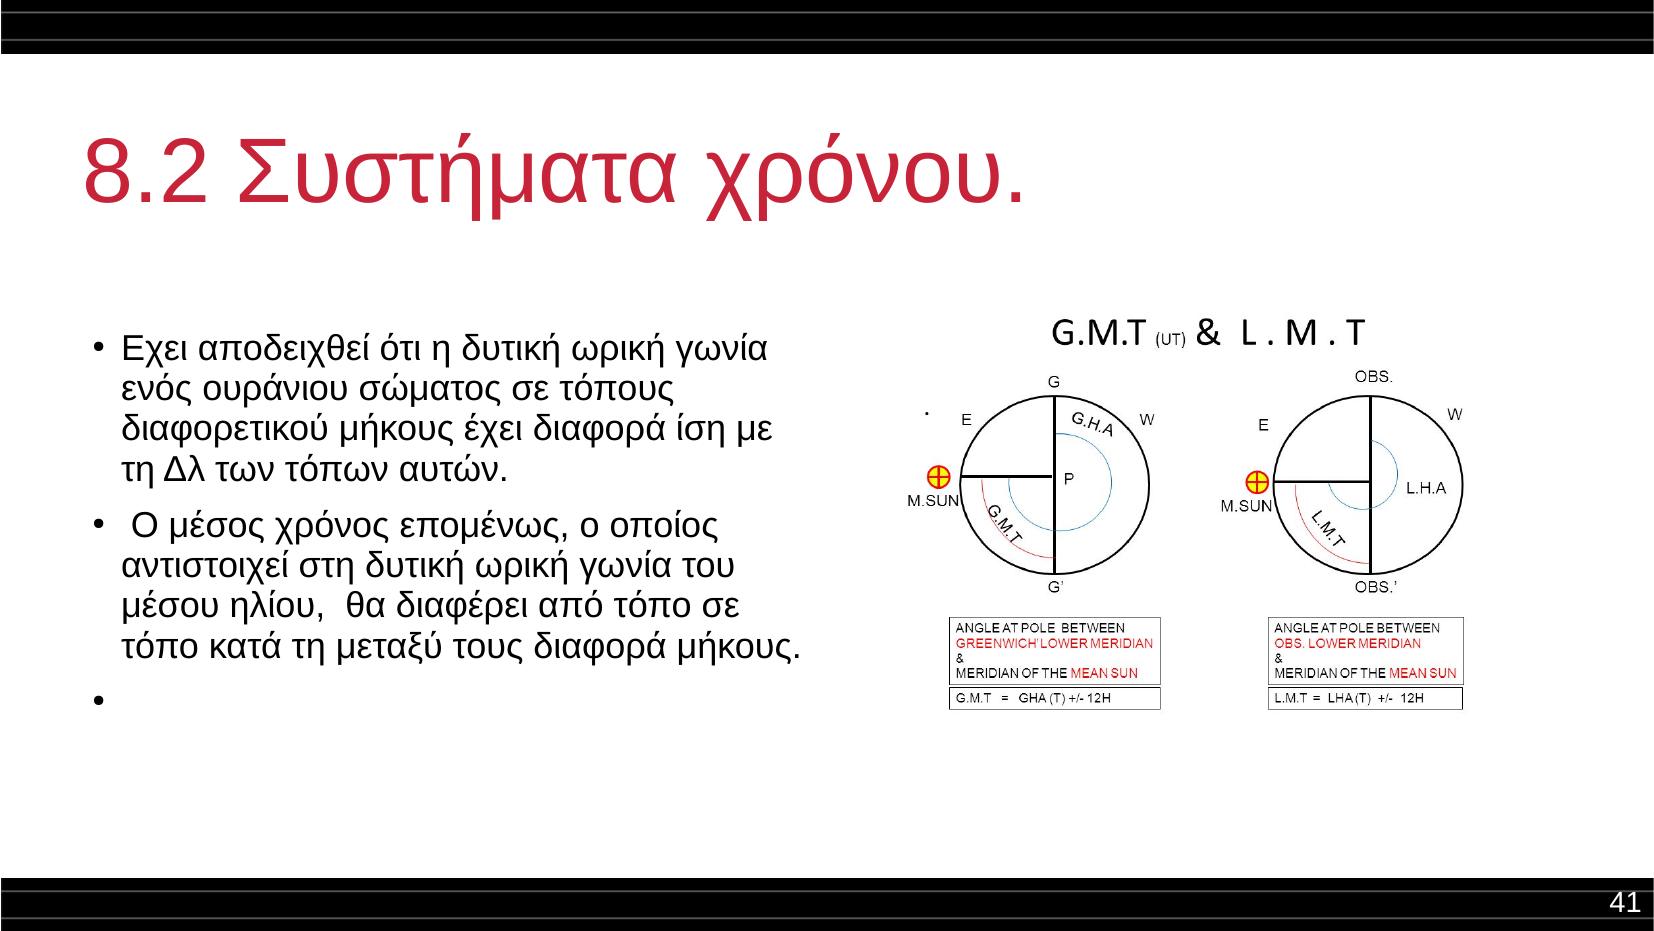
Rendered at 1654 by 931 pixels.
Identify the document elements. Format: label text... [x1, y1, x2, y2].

picture [1, 878, 1654, 931]
picture [884, 271, 1532, 757]
picture [1, 0, 1654, 54]
list Εχει αποδειχθεί ότι η δυτική ωρική γωνία ενός ουράνιου σώματος σε τόπους διαφορετικού μήκους έχει διαφορά ίση με τη Δλ των τόπων αυτών. Ο μέσος χρόνος επομένως, ο οποίος αντιστοιχεί στη δυτική ωρική γωνία του μέσου ηλίου, θα διαφέρει από τόπο σε τόπο κατά τη μεταξύ τους διαφορά μήκους. [82, 271, 809, 758]
title 8.2 Συστήματα χρόνου. [82, 92, 1571, 249]
